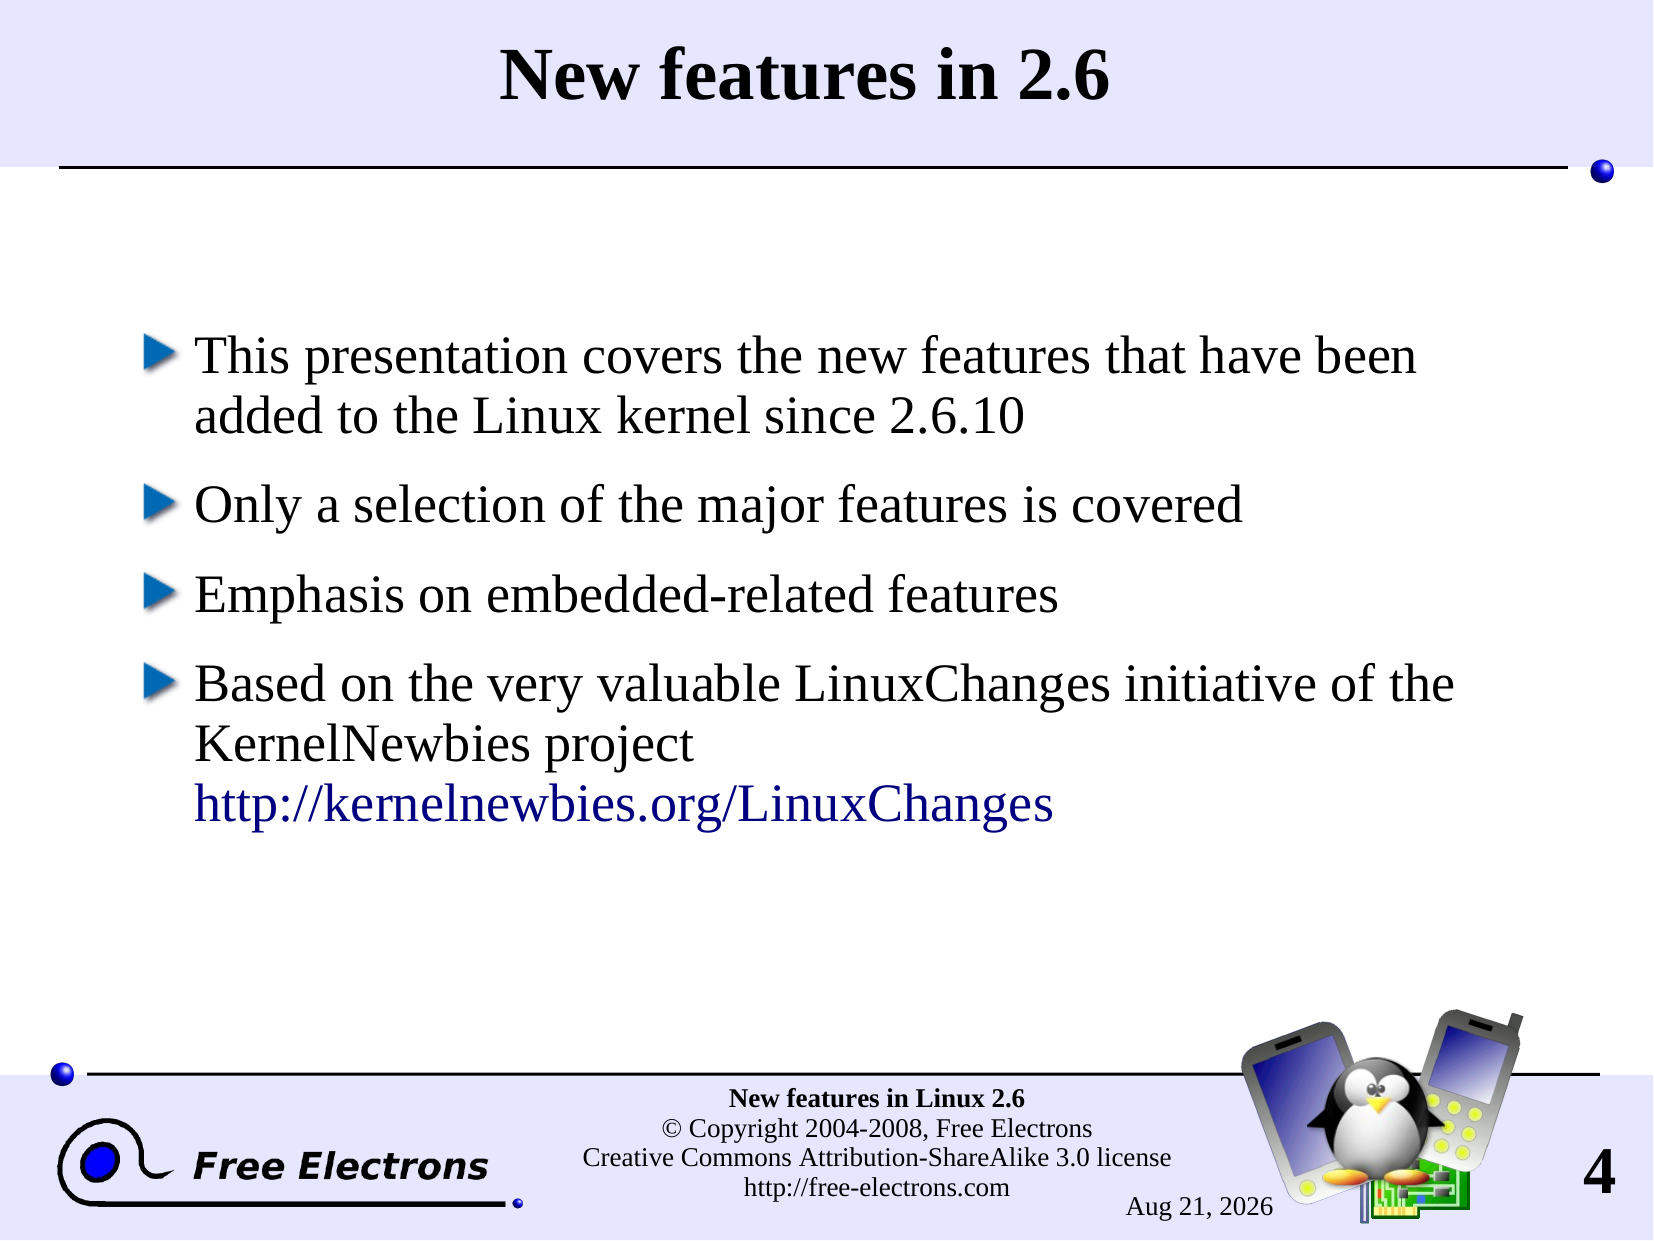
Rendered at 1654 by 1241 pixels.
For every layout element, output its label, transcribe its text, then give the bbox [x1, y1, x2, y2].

list This presentation covers the new features that have been added to the Linux kernel since 2.6.10 Only a selection of the major features is covered Emphasis on embedded-related features Based on the very valuable LinuxChanges initiative of the KernelNewbies project http://kernelnewbies.org/LinuxChanges [123, 324, 1536, 872]
picture [50, 1107, 527, 1216]
picture [1225, 983, 1538, 1241]
title New features in 2.6 [60, 12, 1551, 138]
